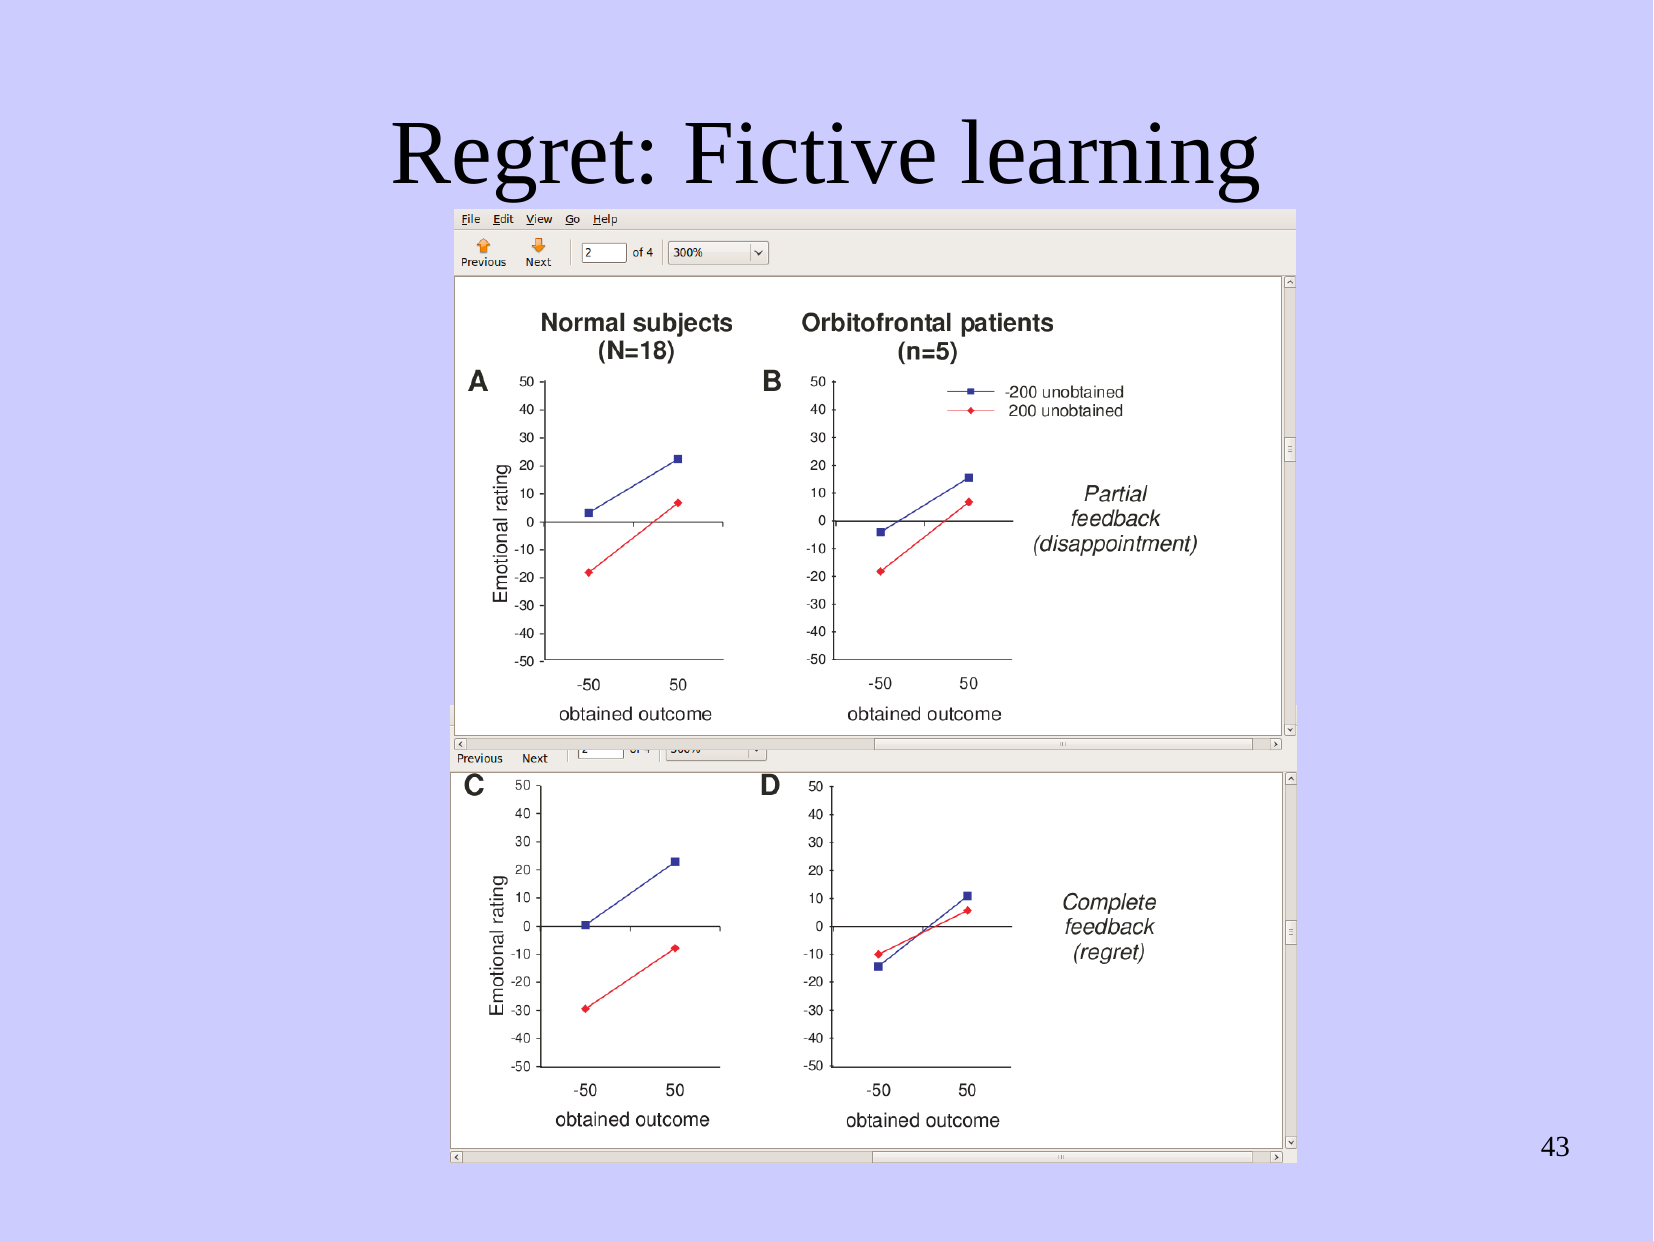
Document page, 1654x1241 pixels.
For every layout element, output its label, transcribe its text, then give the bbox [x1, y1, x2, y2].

picture [450, 209, 1297, 1163]
title Regret: Fictive learning [82, 56, 1571, 250]
